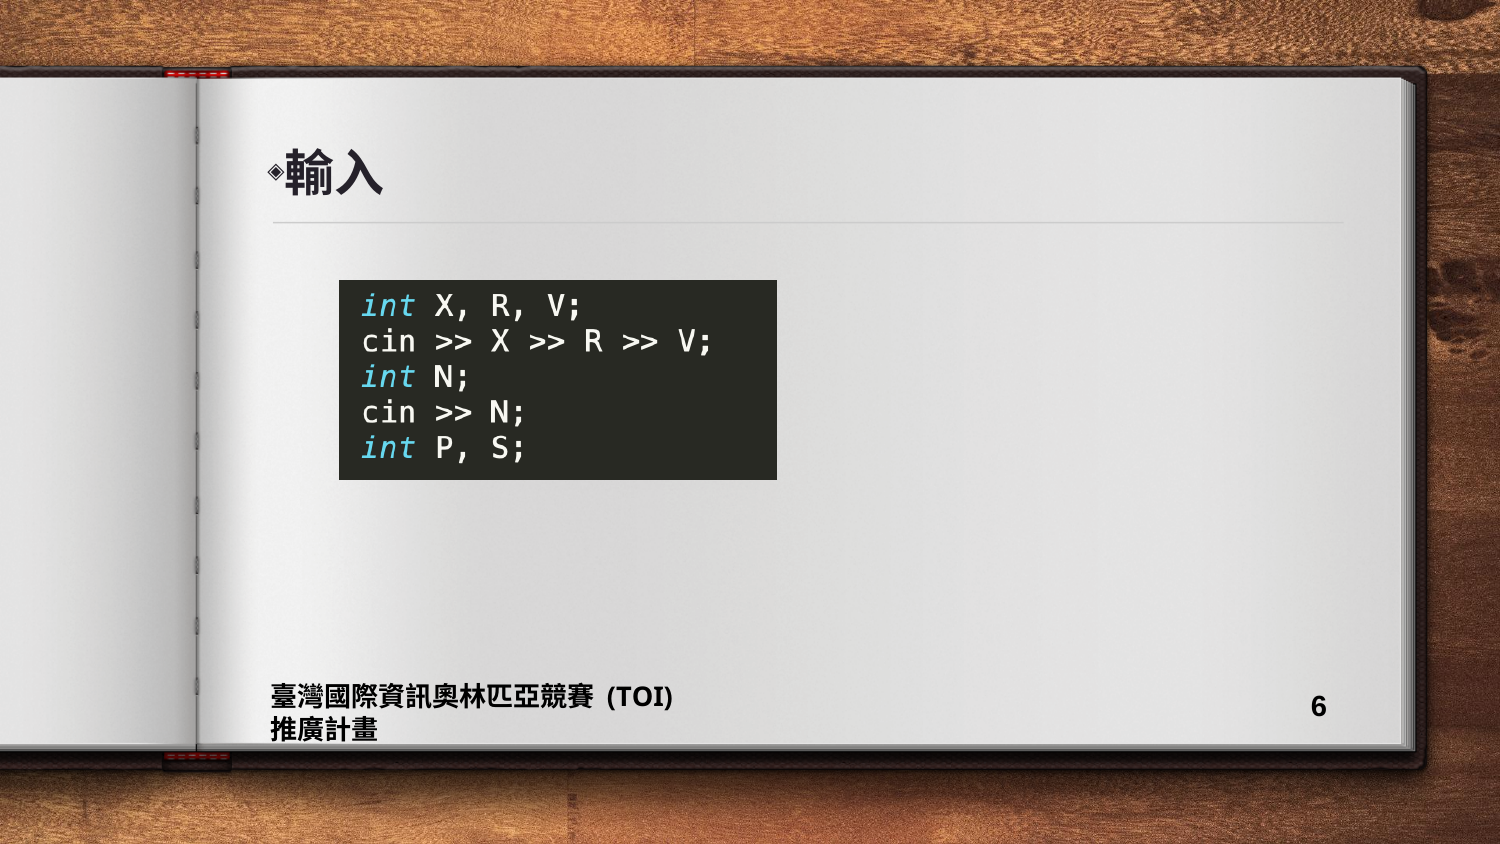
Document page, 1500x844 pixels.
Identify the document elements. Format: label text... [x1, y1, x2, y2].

text_box [1295, 672, 1386, 737]
picture [339, 280, 777, 480]
text_box 輸入 [252, 126, 746, 216]
